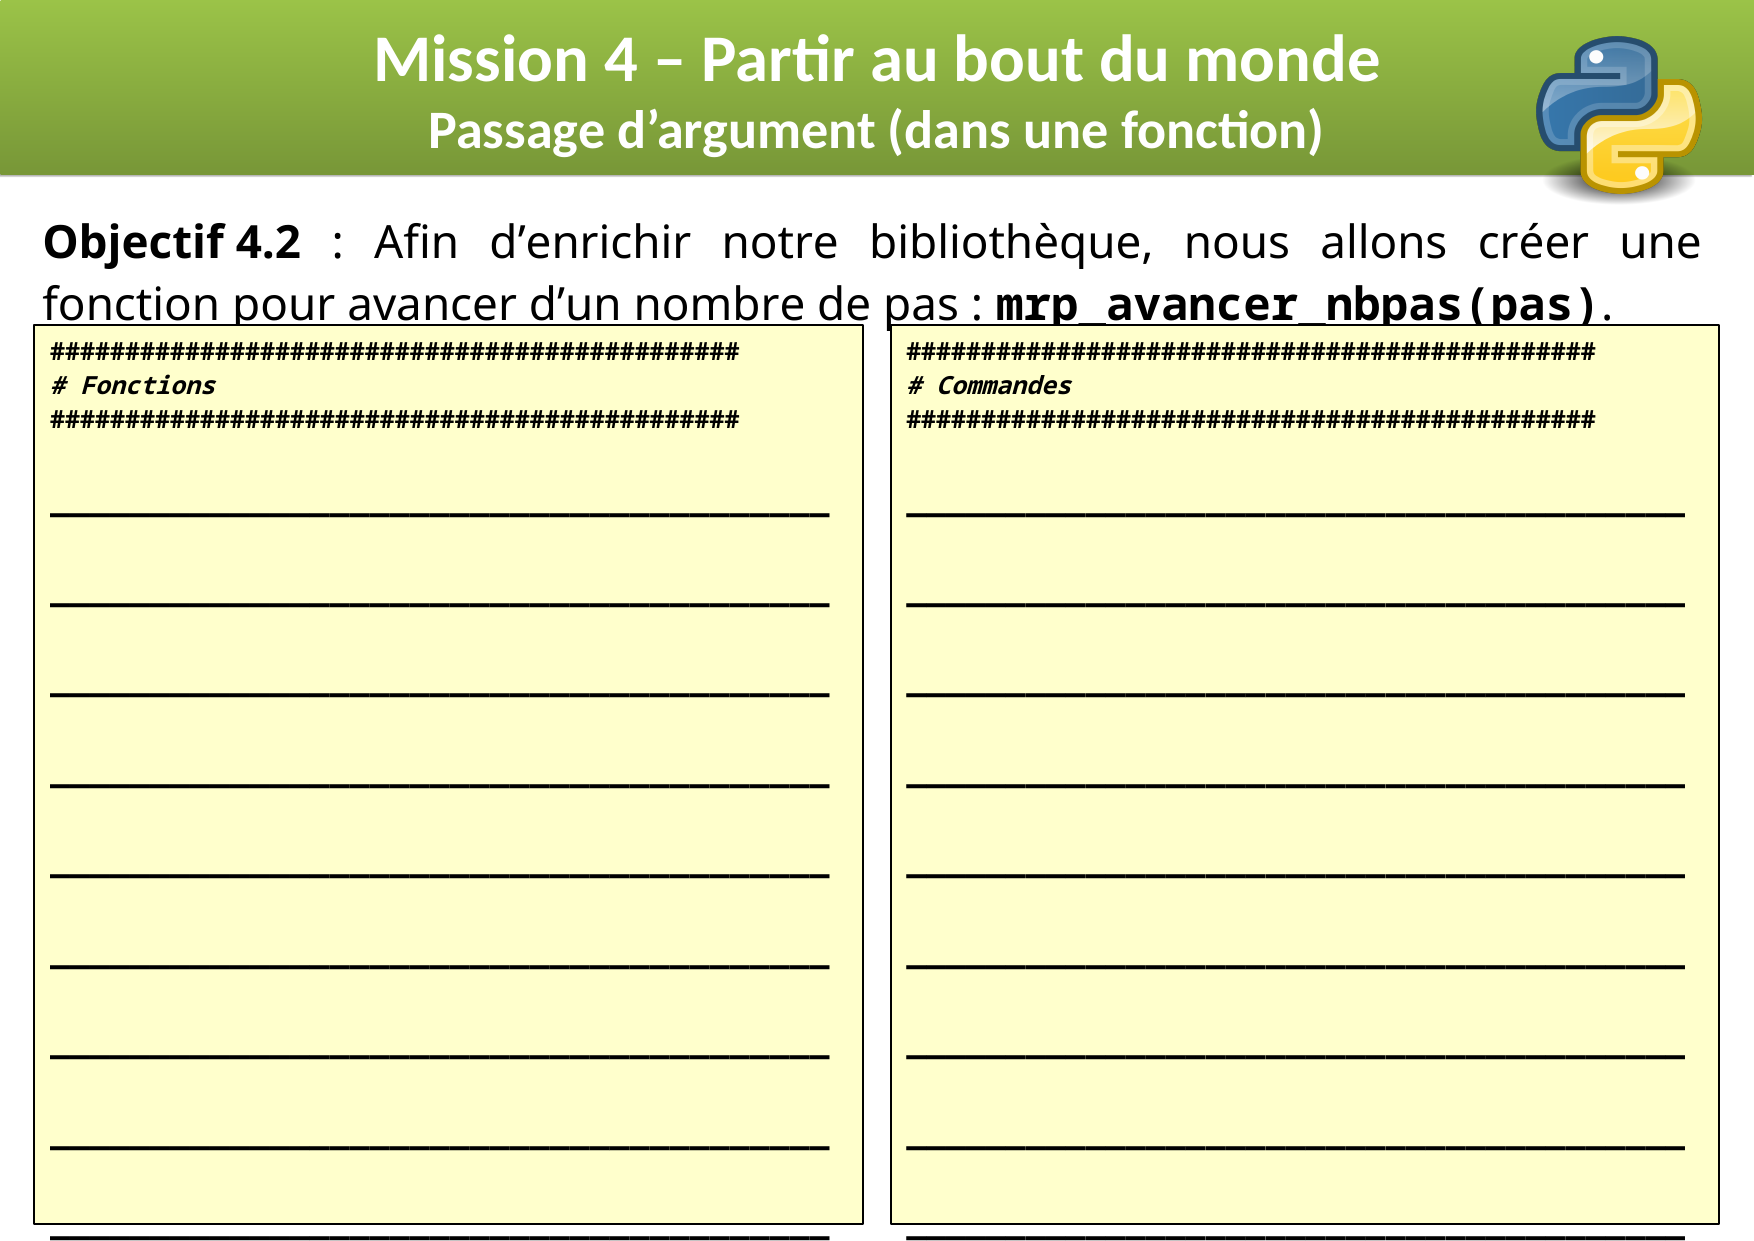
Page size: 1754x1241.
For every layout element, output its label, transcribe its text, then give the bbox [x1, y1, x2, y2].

text_box ############################################## # Fonctions ############################################## _______________________________________ _______________________________________ _______________________________________ _______________________________________ _______________________________________ _______________________________________ _______________________________________ _______________________________________ _______________________________________ _______________________________________ _______________________________________ _______________________________________ [34, 325, 864, 1224]
text_box Objectif 4.2 : Afin d’enrichir notre bibliothèque, nous allons créer une fonction pour avancer d’un nombre de pas : mrp_avancer_nbpas(pas). [27, 201, 1718, 311]
text_box Mission 4 – Partir au bout du monde Passage d’argument (dans une fonction) [0, 0, 1754, 175]
text_box ############################################## # Commandes ############################################## _______________________________________ _______________________________________ _______________________________________ _______________________________________ _______________________________________ _______________________________________ _______________________________________ _______________________________________ _______________________________________ _______________________________________ _______________________________________ _______________________________________ [890, 325, 1720, 1224]
picture [1525, 32, 1713, 201]
